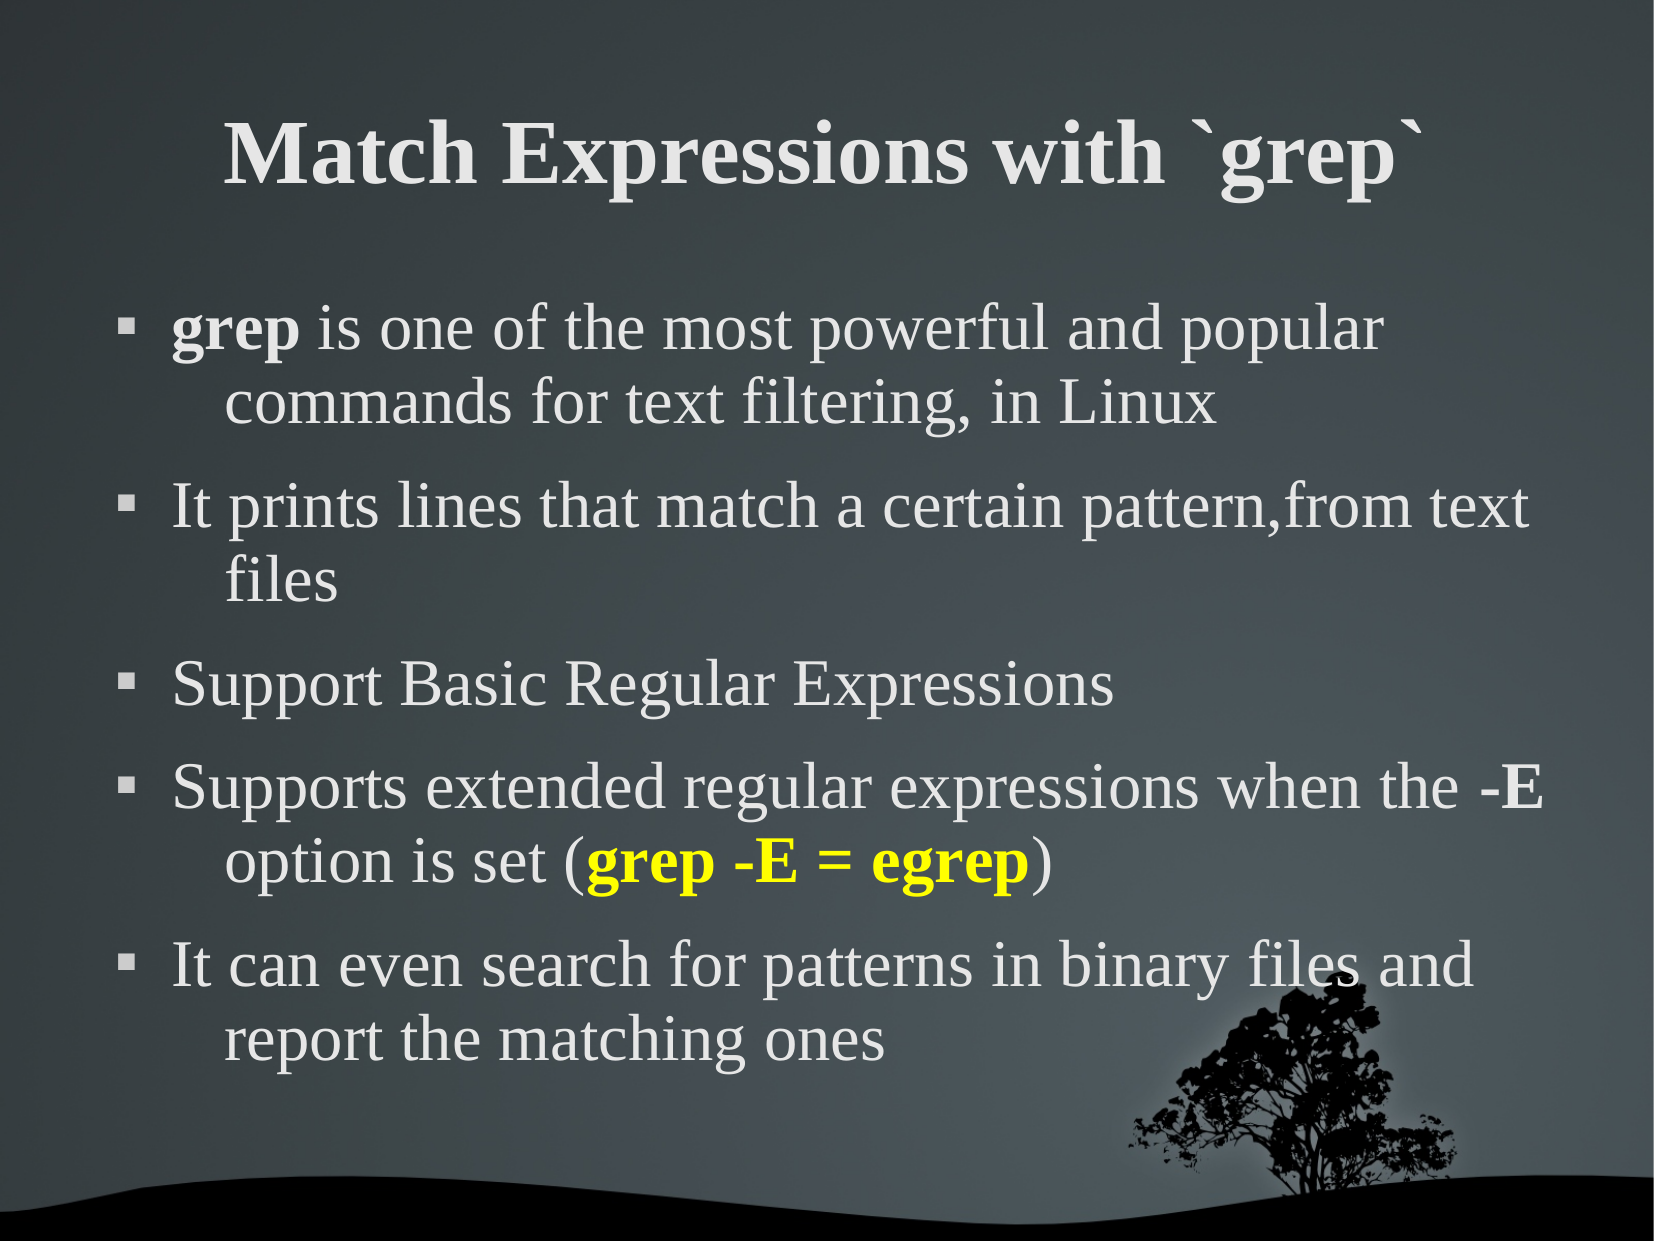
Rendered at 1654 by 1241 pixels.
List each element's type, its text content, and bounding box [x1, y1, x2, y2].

list grep is one of the most powerful and popular commands for text filtering, in Linux It prints lines that match a certain pattern,from text files Support Basic Regular Expressions Supports extended regular expressions when the -E option is set (grep -E = egrep) It can even search for patterns in binary files and report the matching ones [82, 290, 1571, 1223]
title Match Expressions with `grep` [82, 33, 1571, 273]
picture [0, 0, 1654, 1241]
